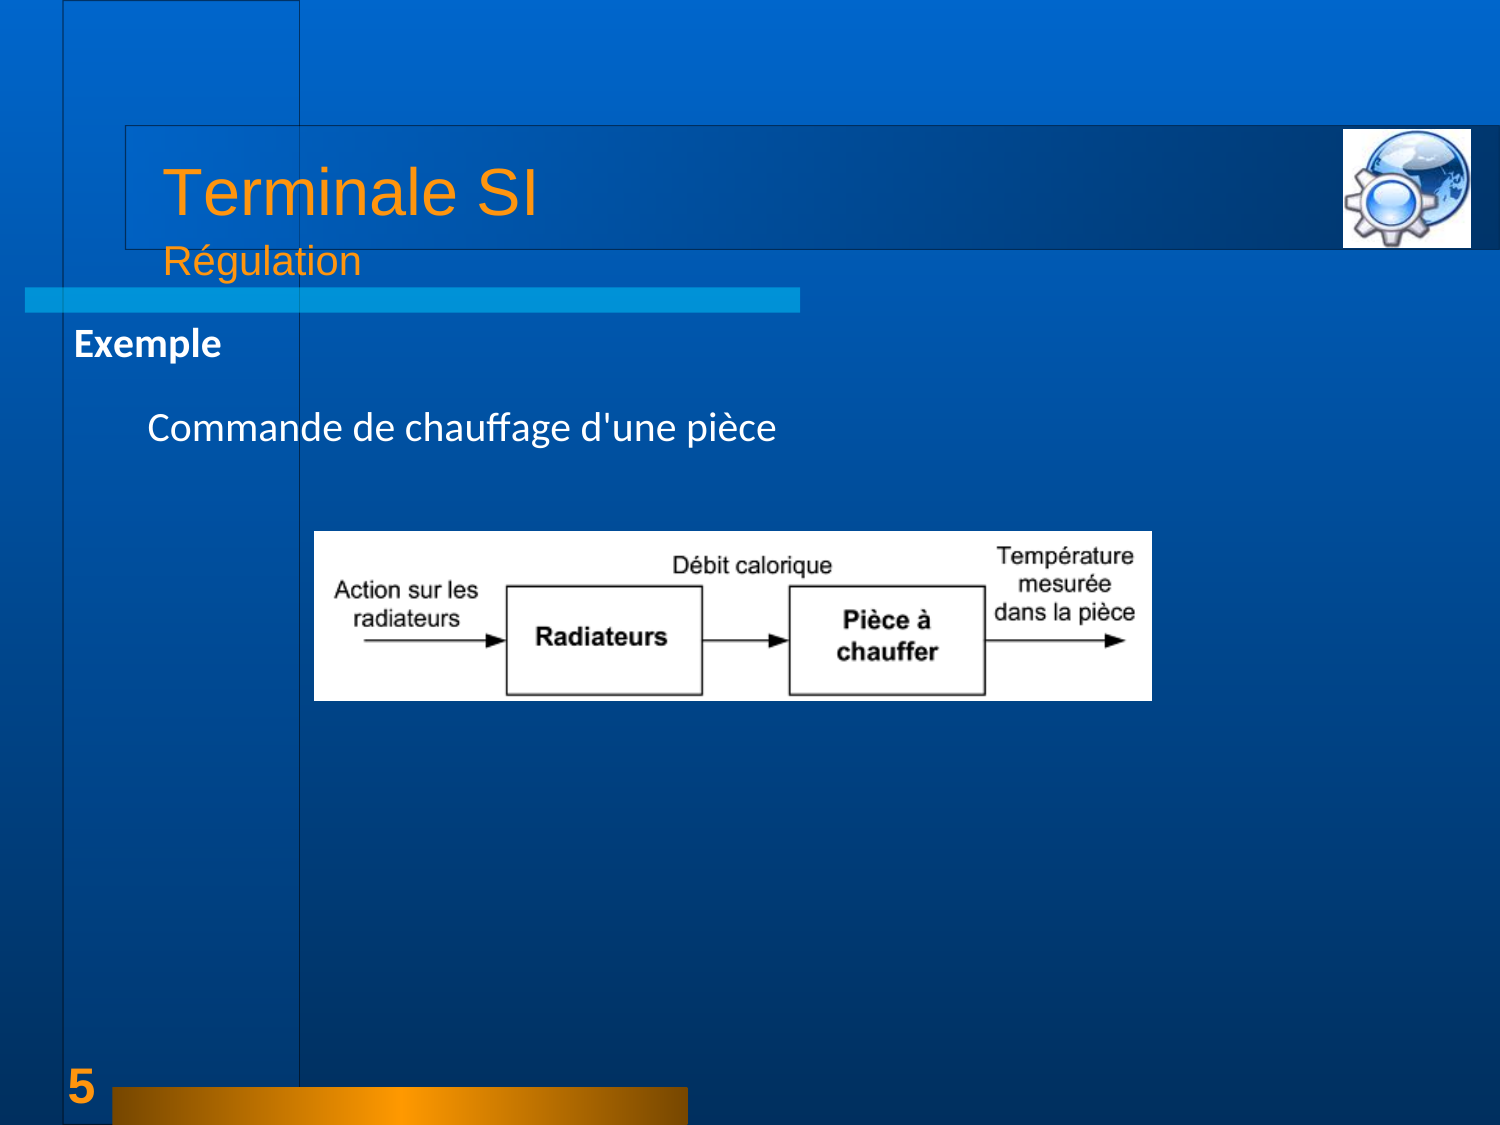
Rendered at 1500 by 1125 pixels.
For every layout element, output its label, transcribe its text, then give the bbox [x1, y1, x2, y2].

picture [1343, 129, 1471, 248]
text_box Exemple Commande de chauffage d'une pièce [59, 319, 1418, 884]
picture [314, 531, 1152, 701]
